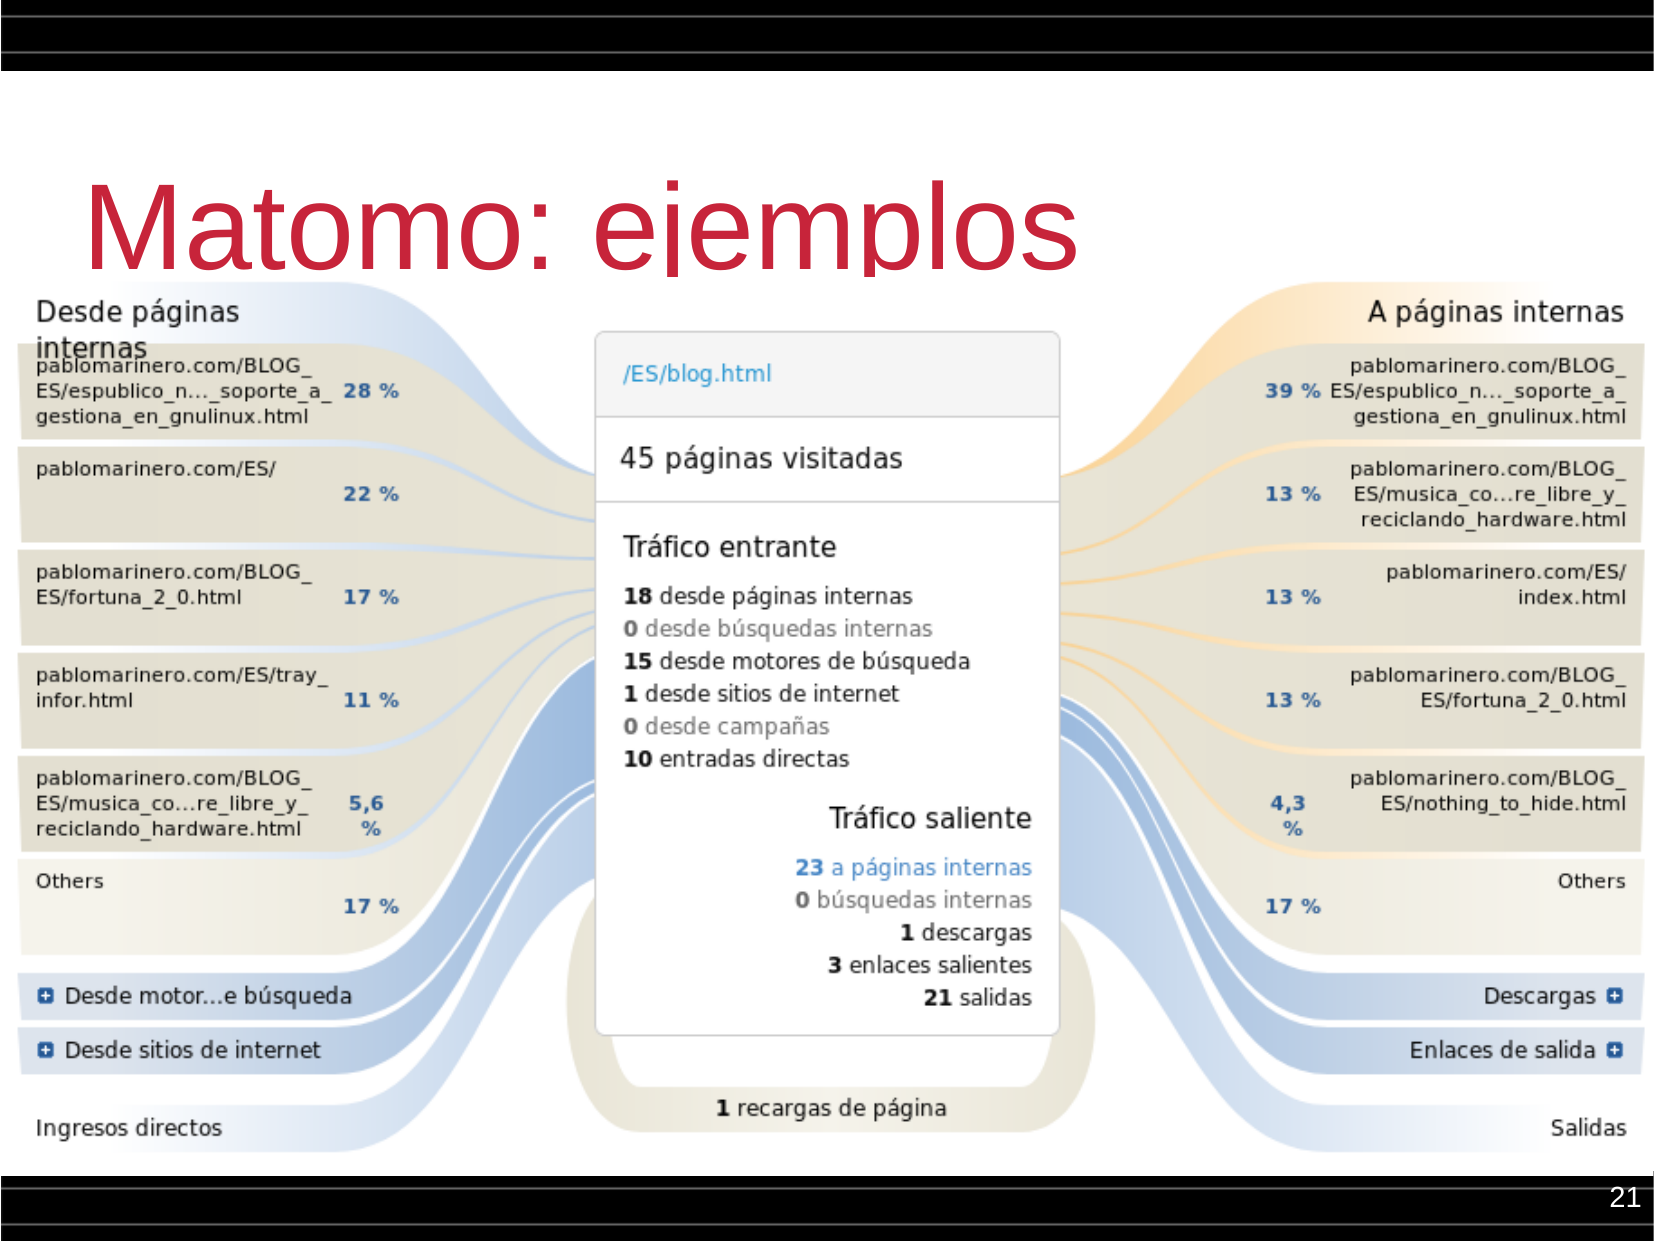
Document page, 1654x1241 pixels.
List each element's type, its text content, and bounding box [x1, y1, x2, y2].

picture [1, 0, 1654, 71]
title Matomo: ejemplos [82, 123, 1571, 277]
picture [0, 277, 1654, 1241]
